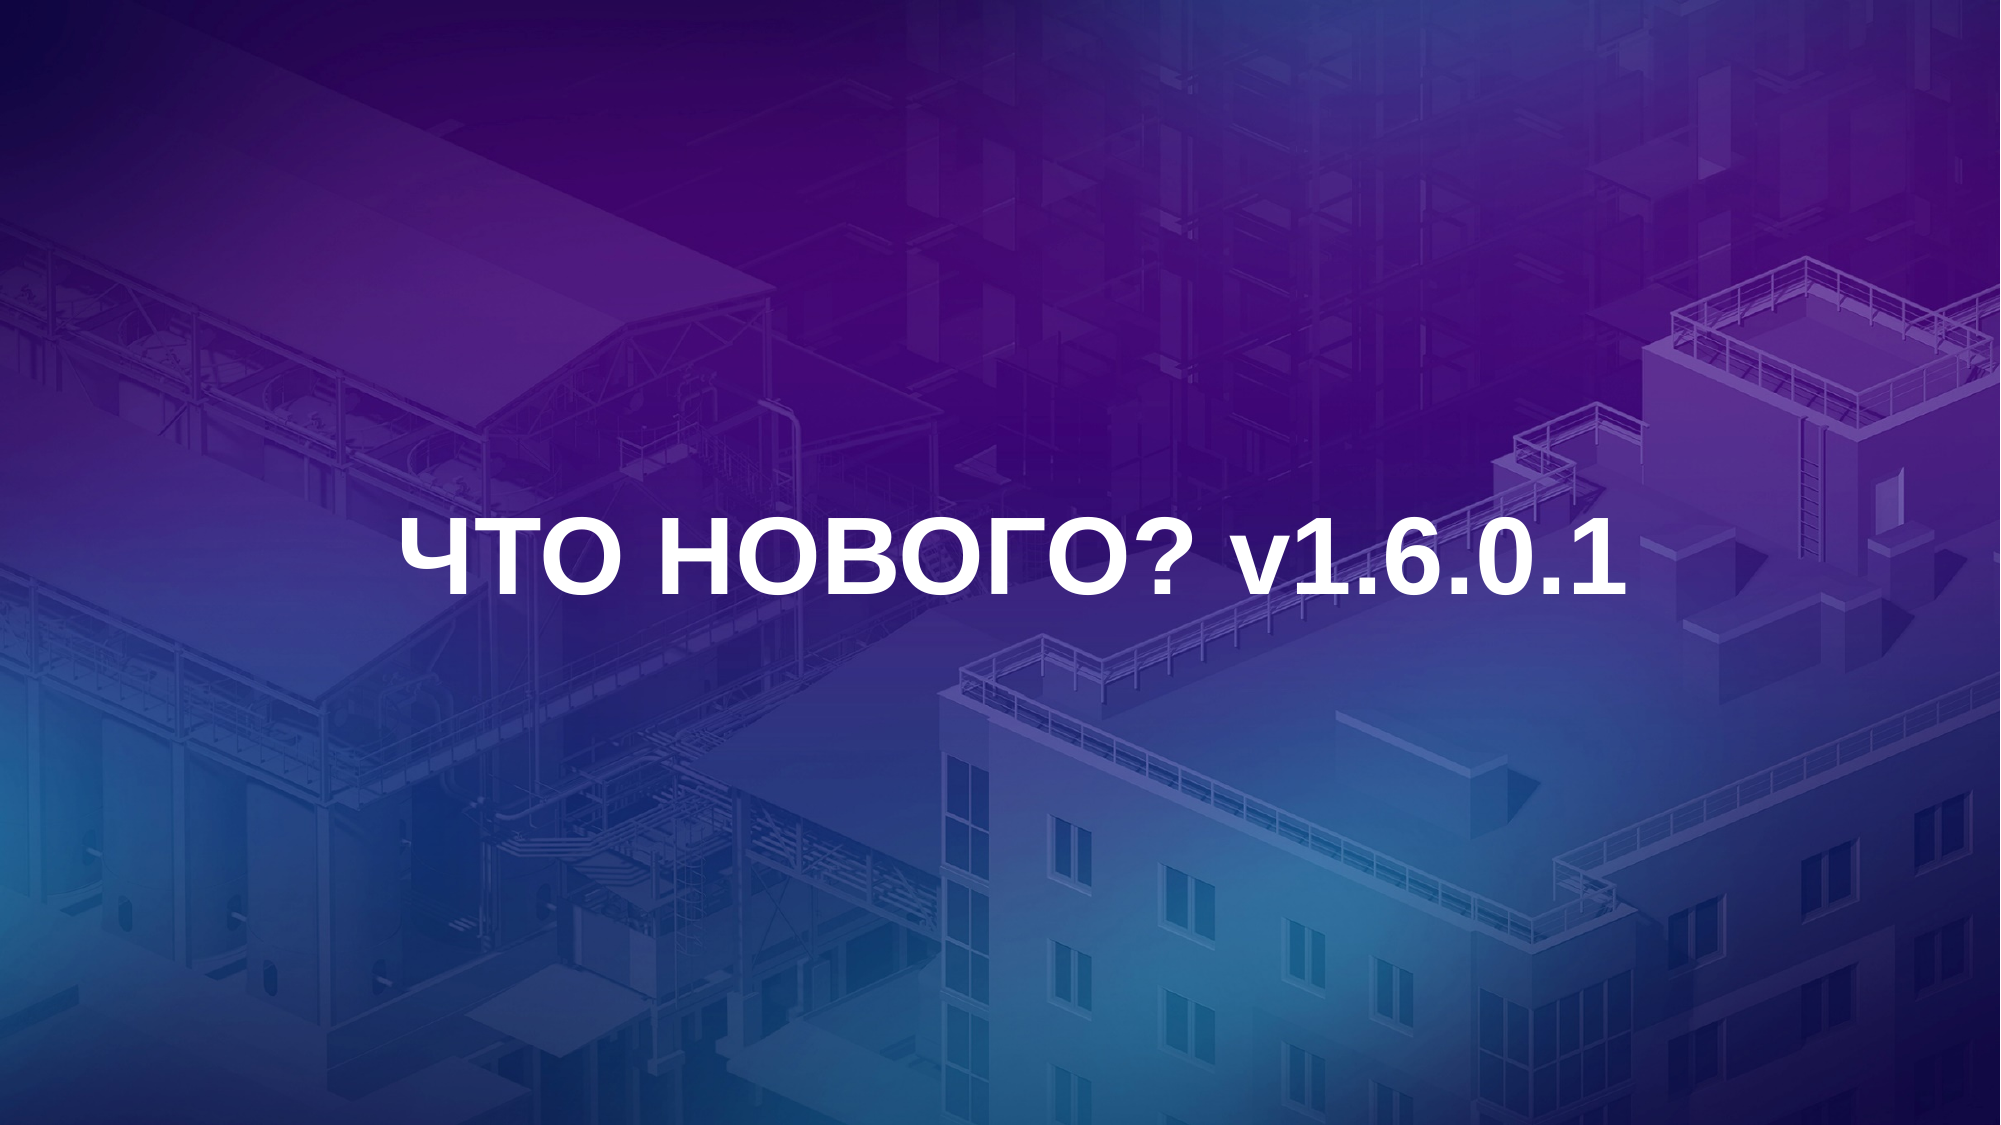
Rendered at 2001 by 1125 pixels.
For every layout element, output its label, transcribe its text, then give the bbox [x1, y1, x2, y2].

picture [0, 0, 2000, 1125]
text_box ЧТО НОВОГО? v1.6.0.1 [82, 499, 1945, 626]
